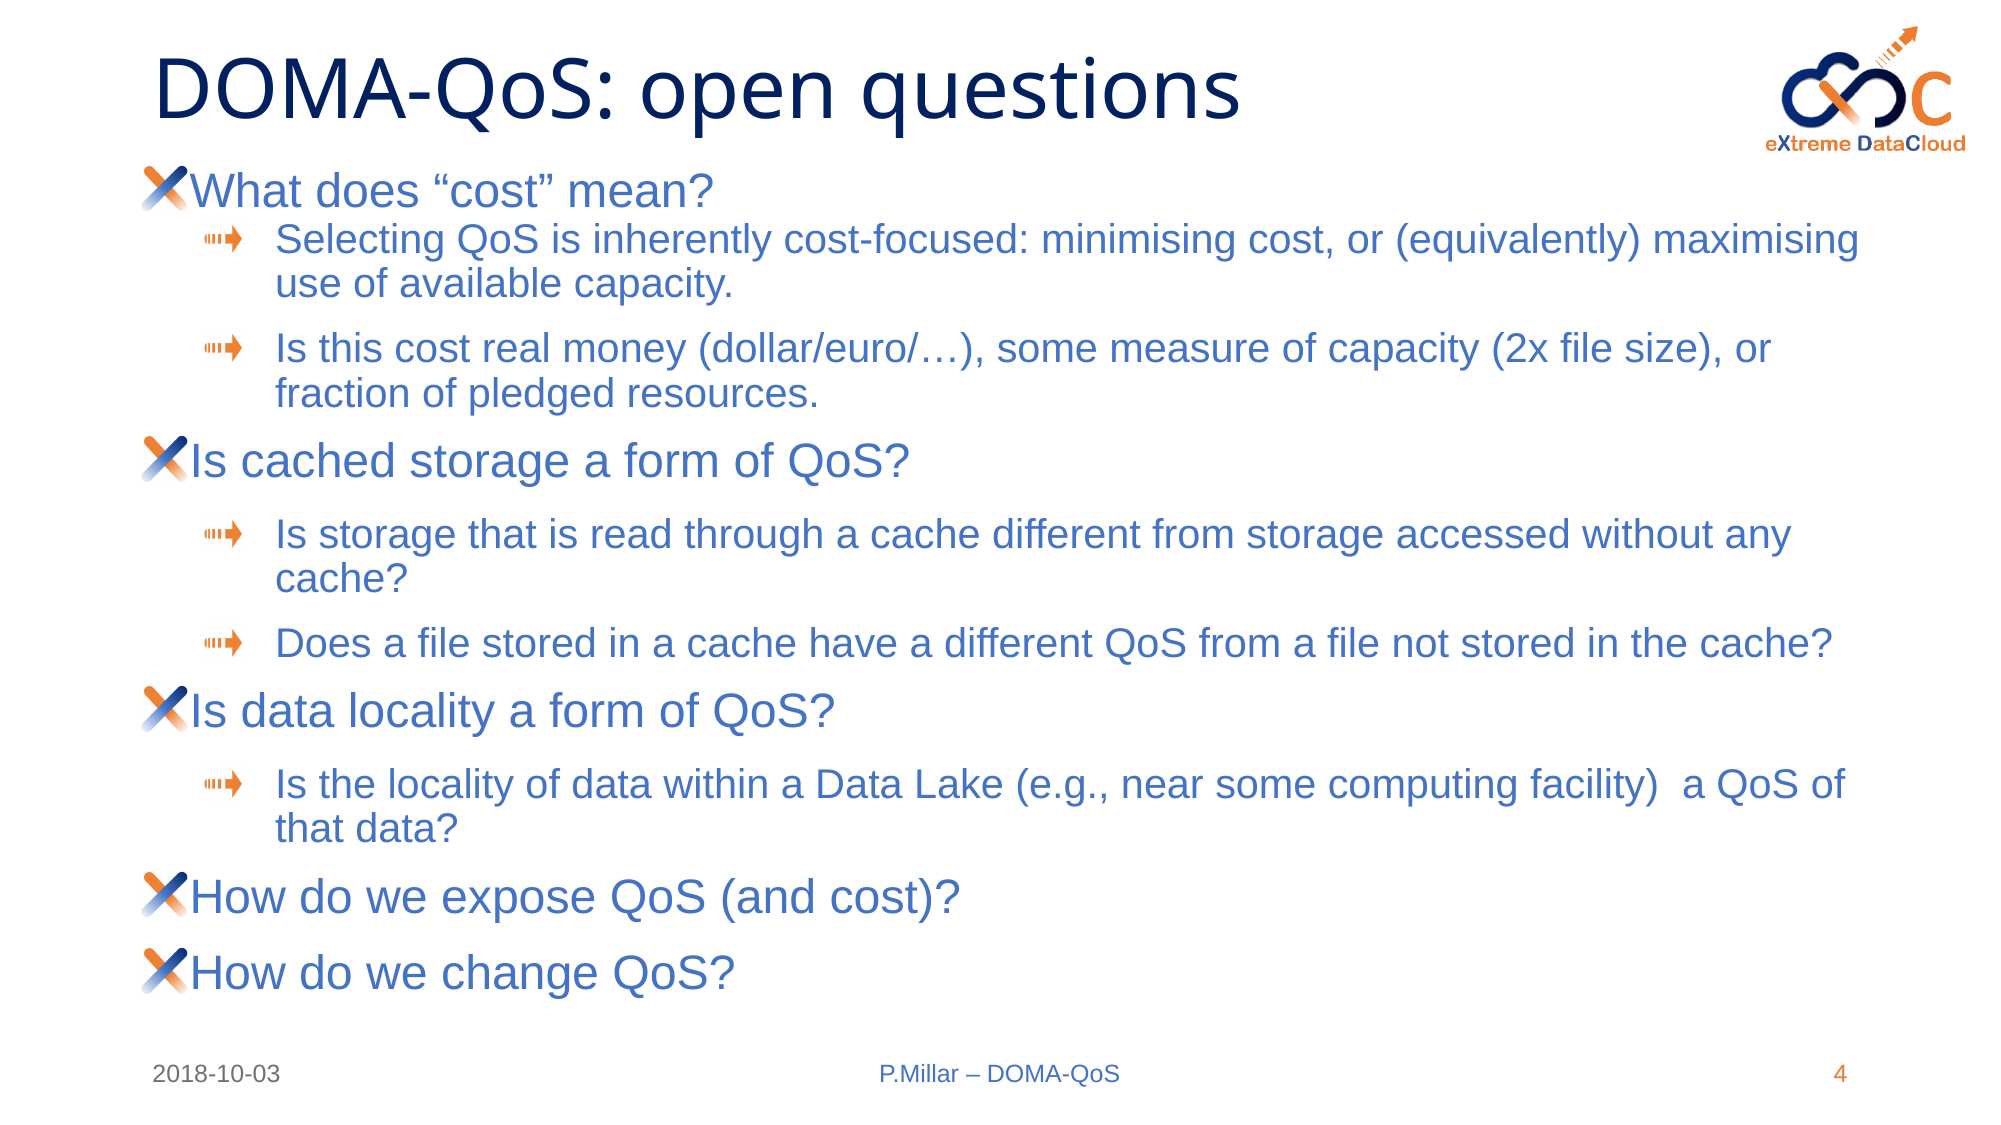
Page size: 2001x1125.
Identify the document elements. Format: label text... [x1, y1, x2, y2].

footer P.Millar – DOMA-QoS [662, 1042, 1338, 1103]
slide_number 2018-10-03 [137, 1042, 588, 1103]
slide_number <number> [1412, 1042, 1863, 1103]
title DOMA-QoS: open questions [137, 18, 1777, 151]
list What does “cost” mean? Selecting QoS is inherently cost-focused: minimising cost, or (equivalently) maximising use of available capacity. Is this cost real money (dollar/euro/…), some measure of capacity (2x file size), or fraction of pledged resources. Is cached storage a form of QoS? Is storage that is read through a cache different from storage accessed without any cache? Does a file stored in a cache have a different QoS from a file not stored in the cache? Is data locality a form of QoS? Is the locality of data within a Data Lake (e.g., near some computing facility) a QoS of that data? How do we expose QoS (and cost)? How do we change QoS? [126, 151, 1905, 1017]
picture [1777, 18, 1985, 170]
